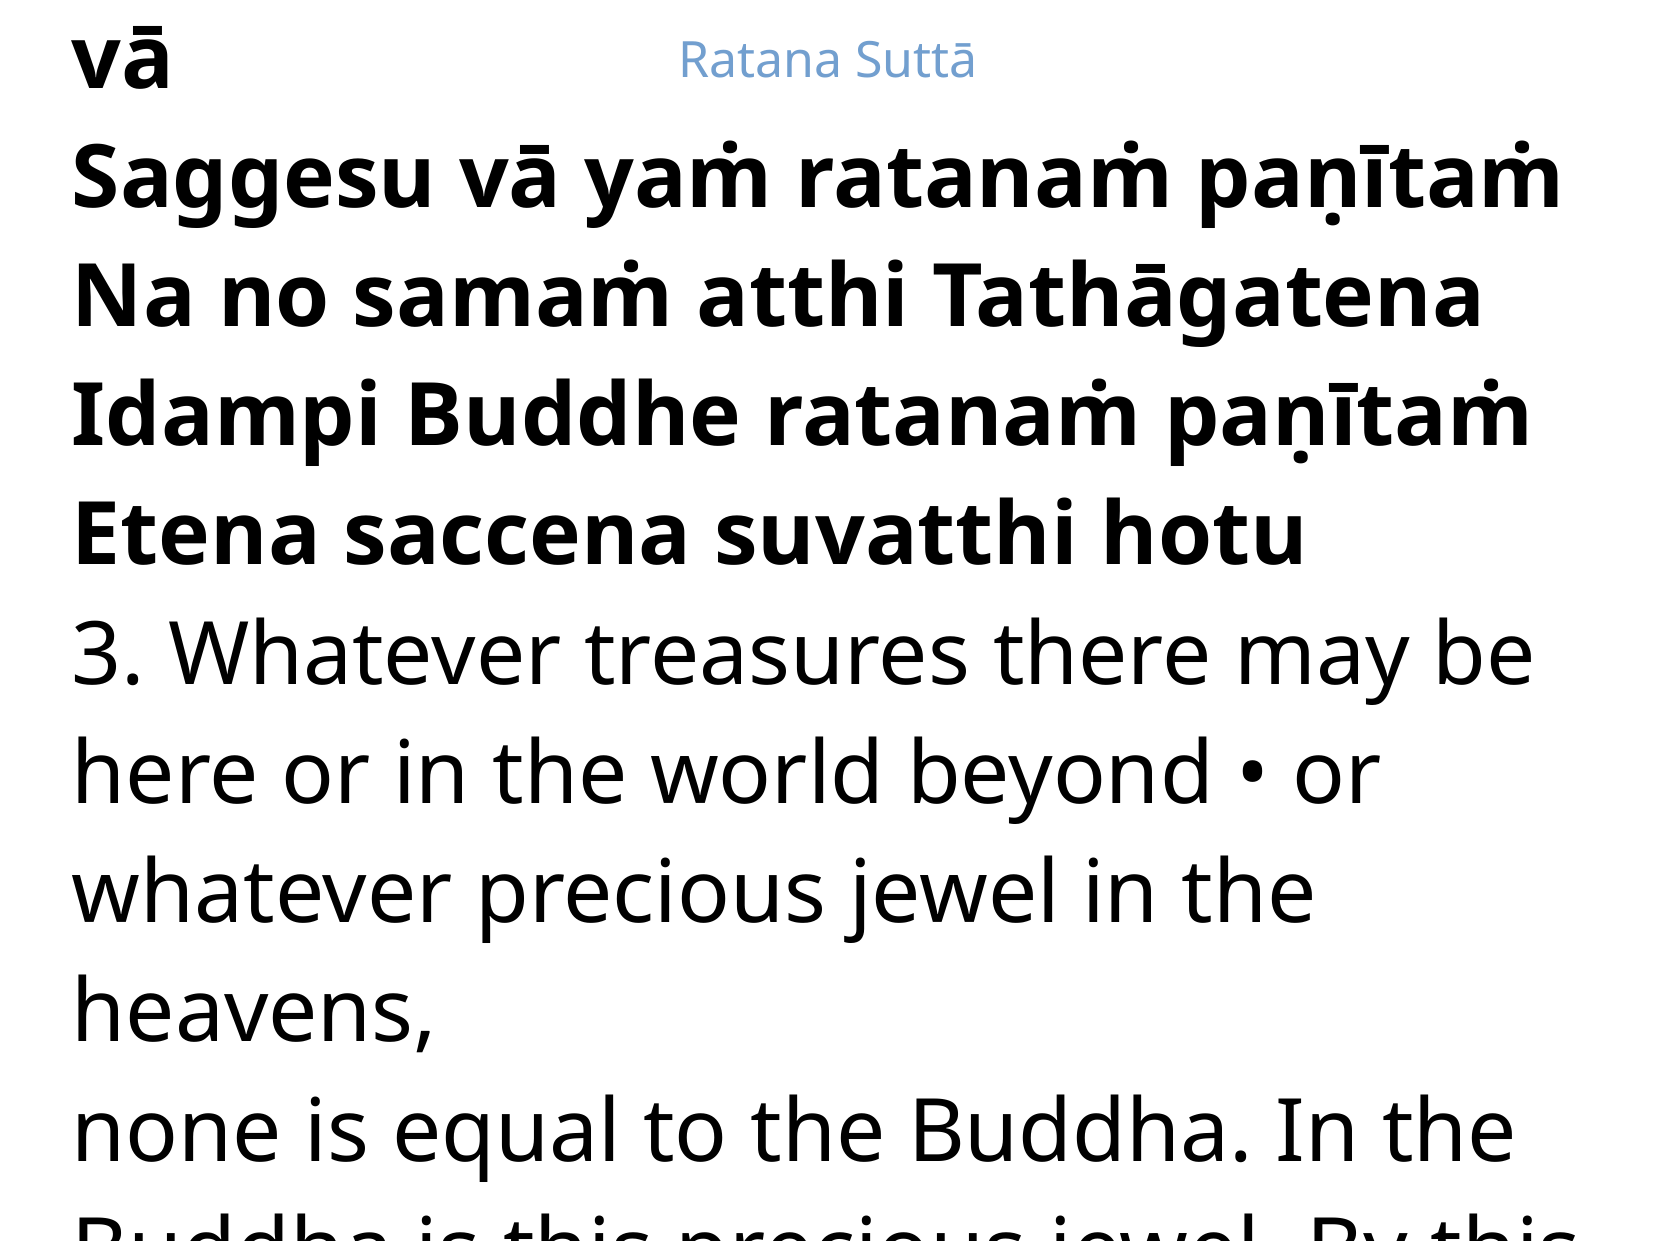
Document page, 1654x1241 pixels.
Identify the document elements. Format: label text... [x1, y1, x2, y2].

text_box 3. Yaṁ kiñci vittaṁ idha vā huraṁ vā Saggesu vā yaṁ ratanaṁ paṇītaṁ Na no samaṁ atthi Tathāgatena Idampi Buddhe ratanaṁ paṇītaṁ Etena saccena suvatthi hotu 3. Whatever treasures there may be here or in the world beyond • or whatever precious jewel in the heavens, none is equal to the Buddha. In the Buddha is this precious jewel. By this truth may there be well-being! [71, 97, 1631, 1228]
text_box Ratana Suttā [0, 16, 1654, 97]
